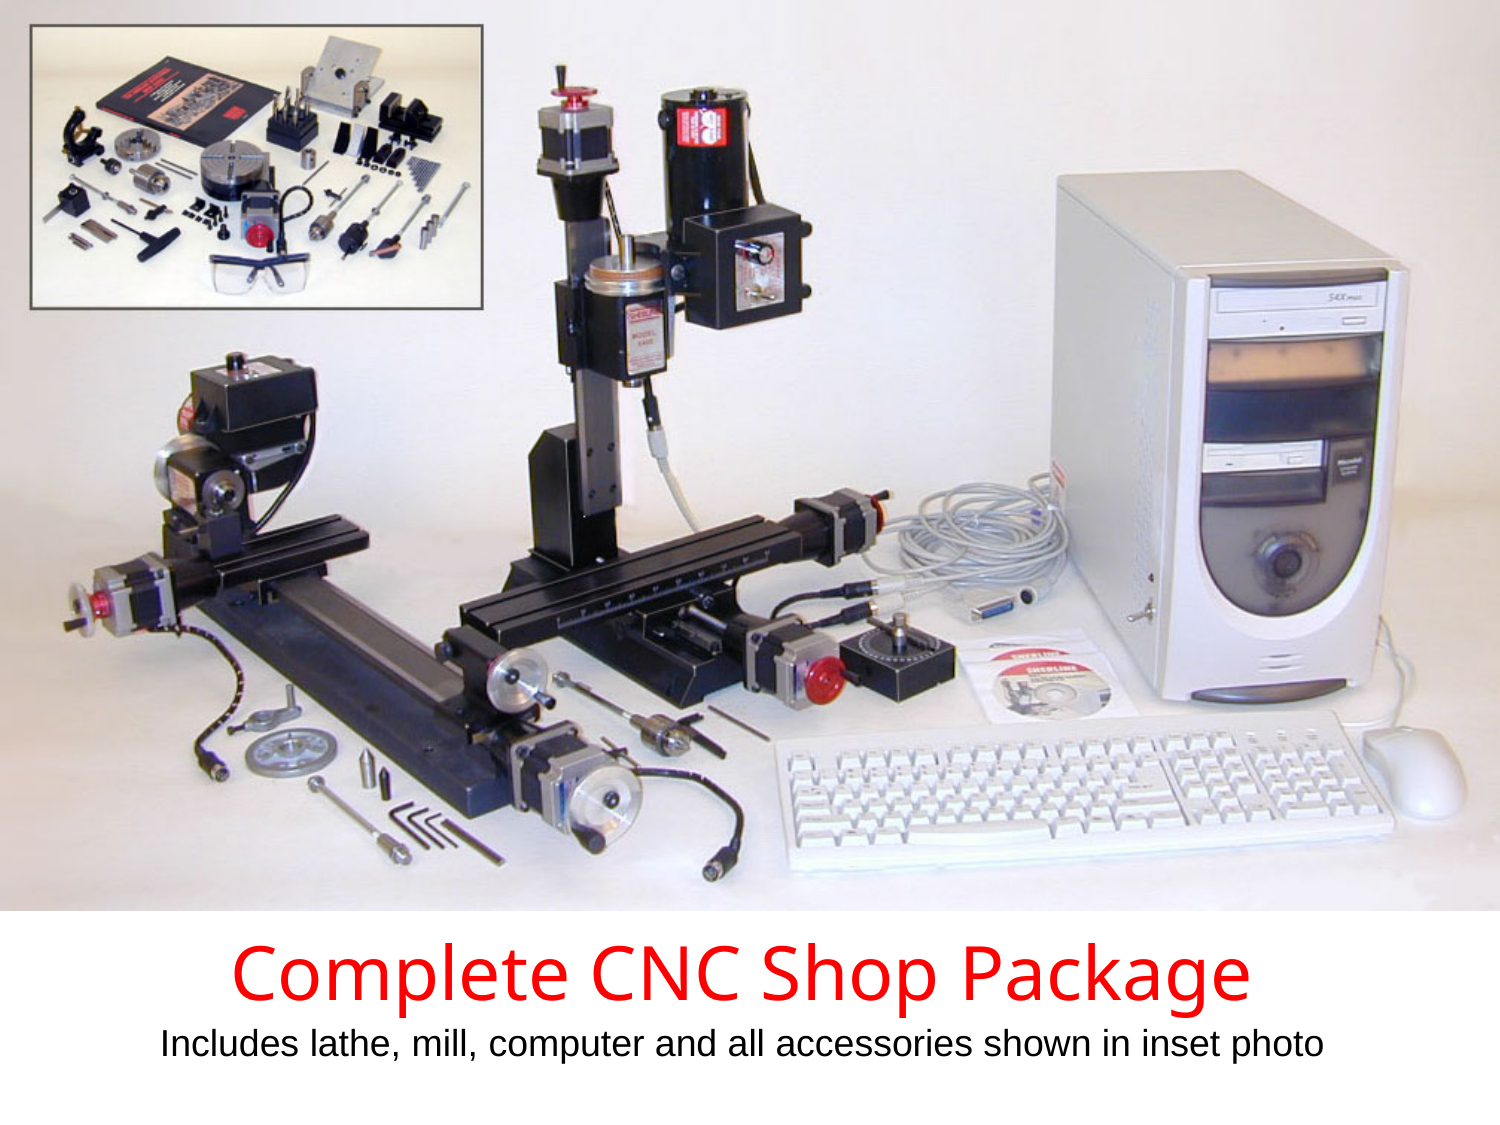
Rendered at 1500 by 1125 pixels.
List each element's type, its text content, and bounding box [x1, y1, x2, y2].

text_box Complete CNC Shop Package Includes lathe, mill, computer and all accessories shown in inset photo [122, 912, 1363, 1073]
picture [0, 0, 1500, 911]
